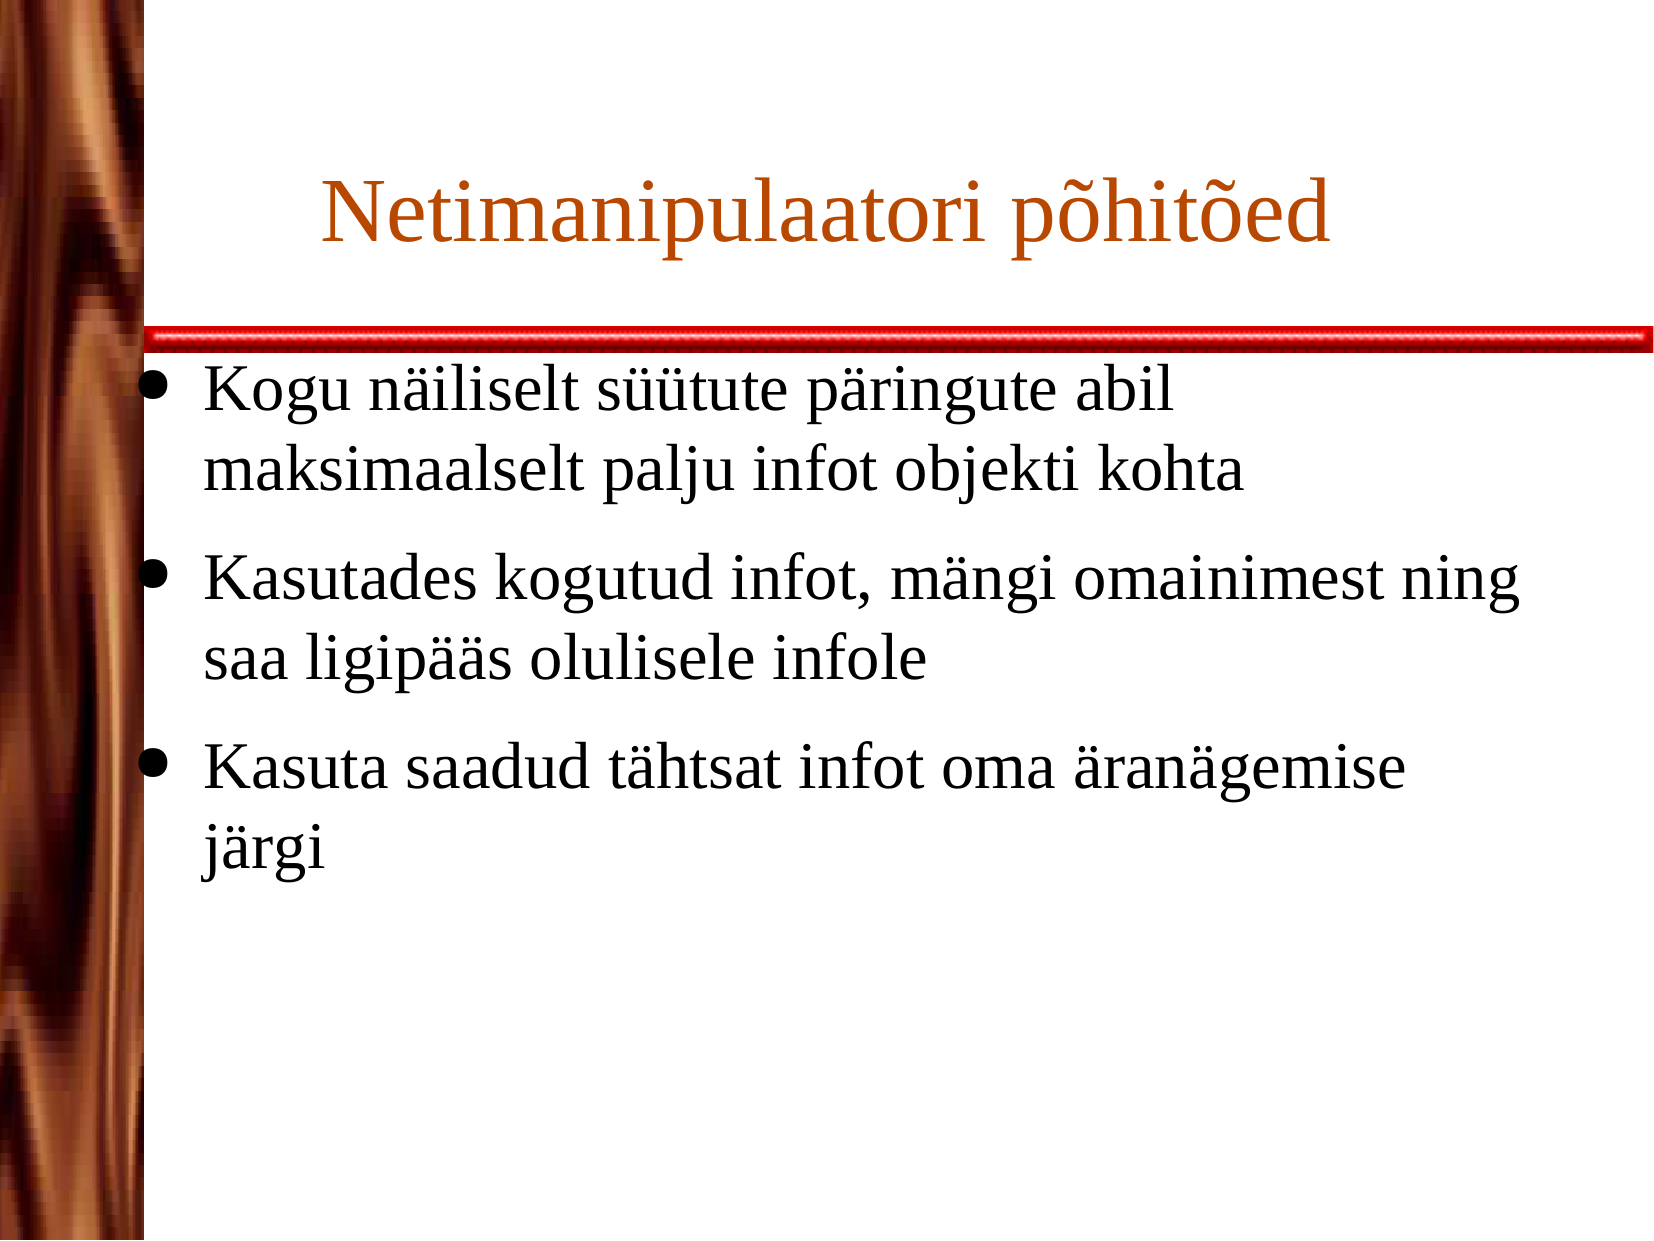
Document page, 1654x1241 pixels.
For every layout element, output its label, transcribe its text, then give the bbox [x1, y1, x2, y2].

title Netimanipulaatori põhitõed [121, 100, 1533, 312]
picture [0, 0, 1654, 1240]
list Kogu näiliselt süütute päringute abil maksimaalselt palju infot objekti kohta Kasutades kogutud infot, mängi omainimest ning saa ligipääs olulisele infole Kasuta saadud tähtsat infot oma äranägemise järgi [121, 344, 1533, 1126]
